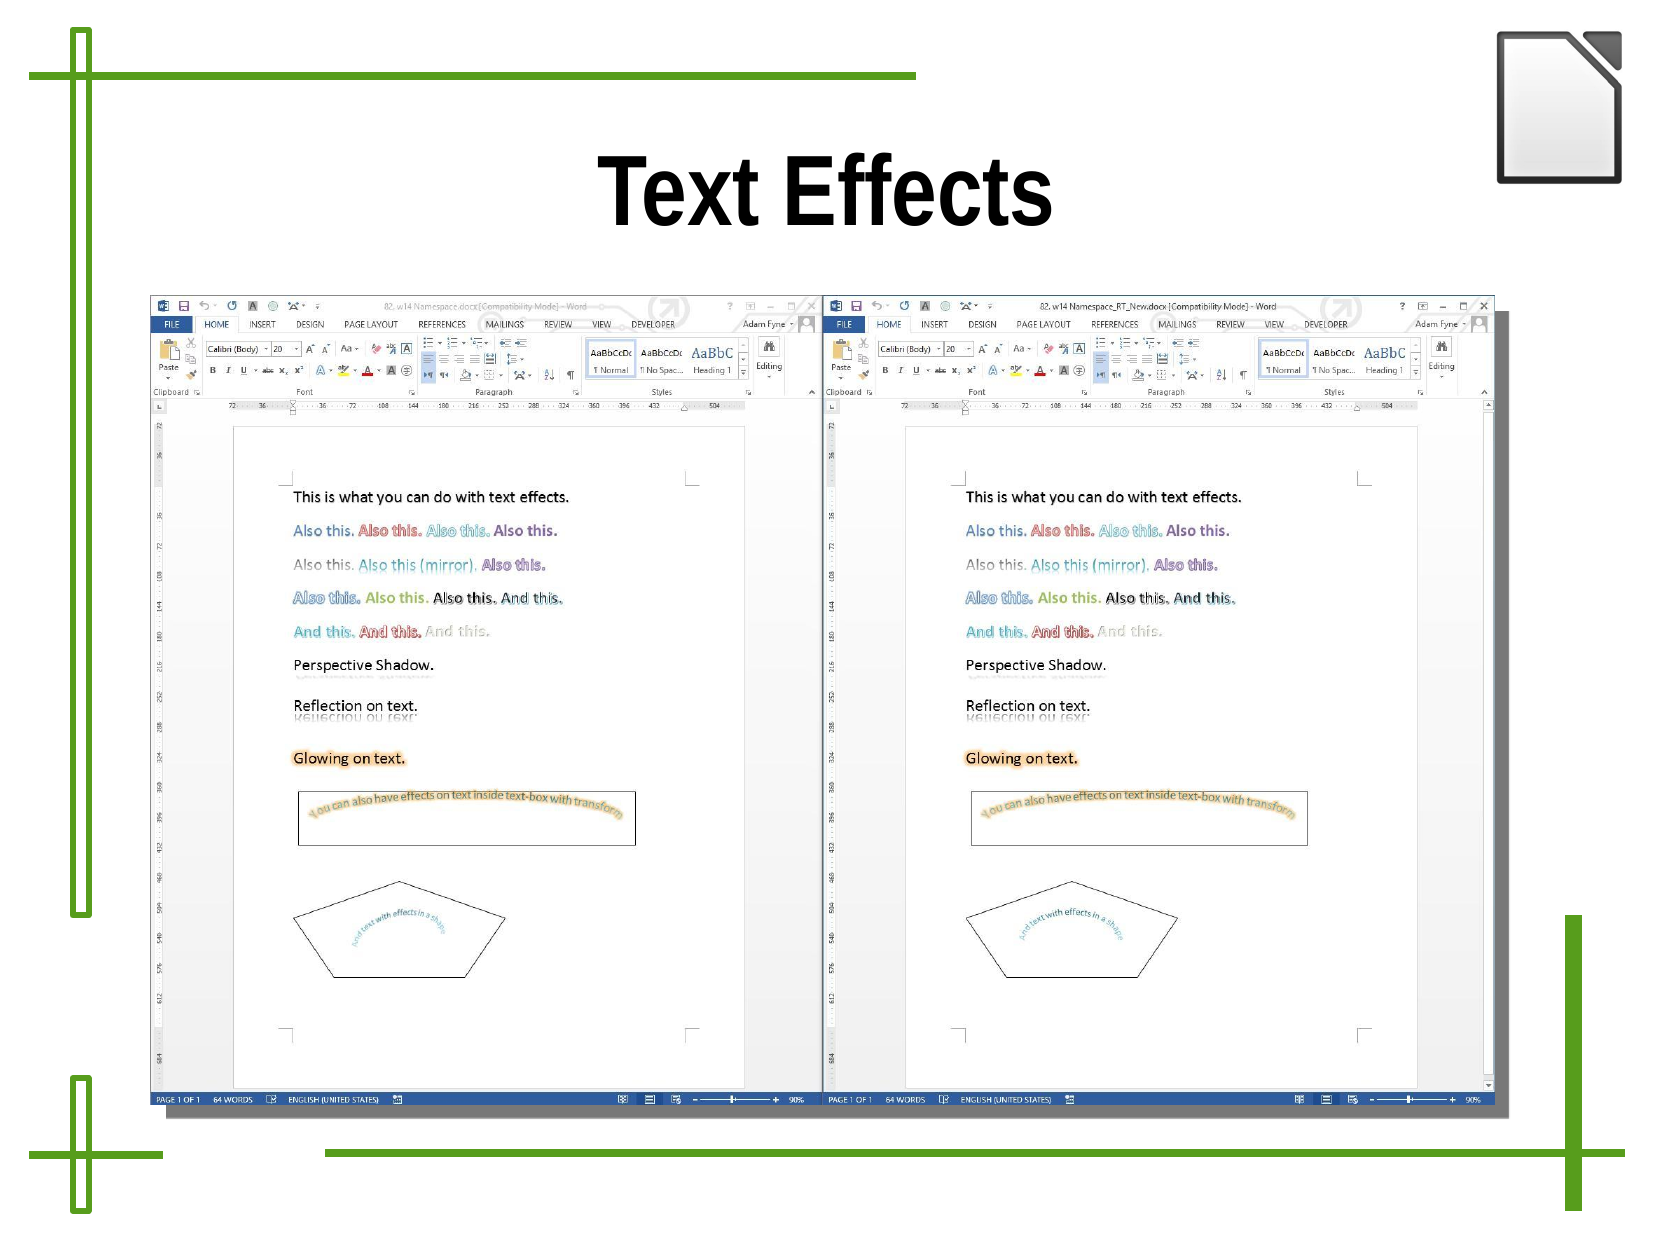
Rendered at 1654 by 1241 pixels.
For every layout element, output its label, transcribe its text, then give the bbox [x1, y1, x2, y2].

picture [150, 295, 1495, 1105]
picture [1494, 29, 1624, 186]
title Text Effects [118, 118, 1536, 260]
